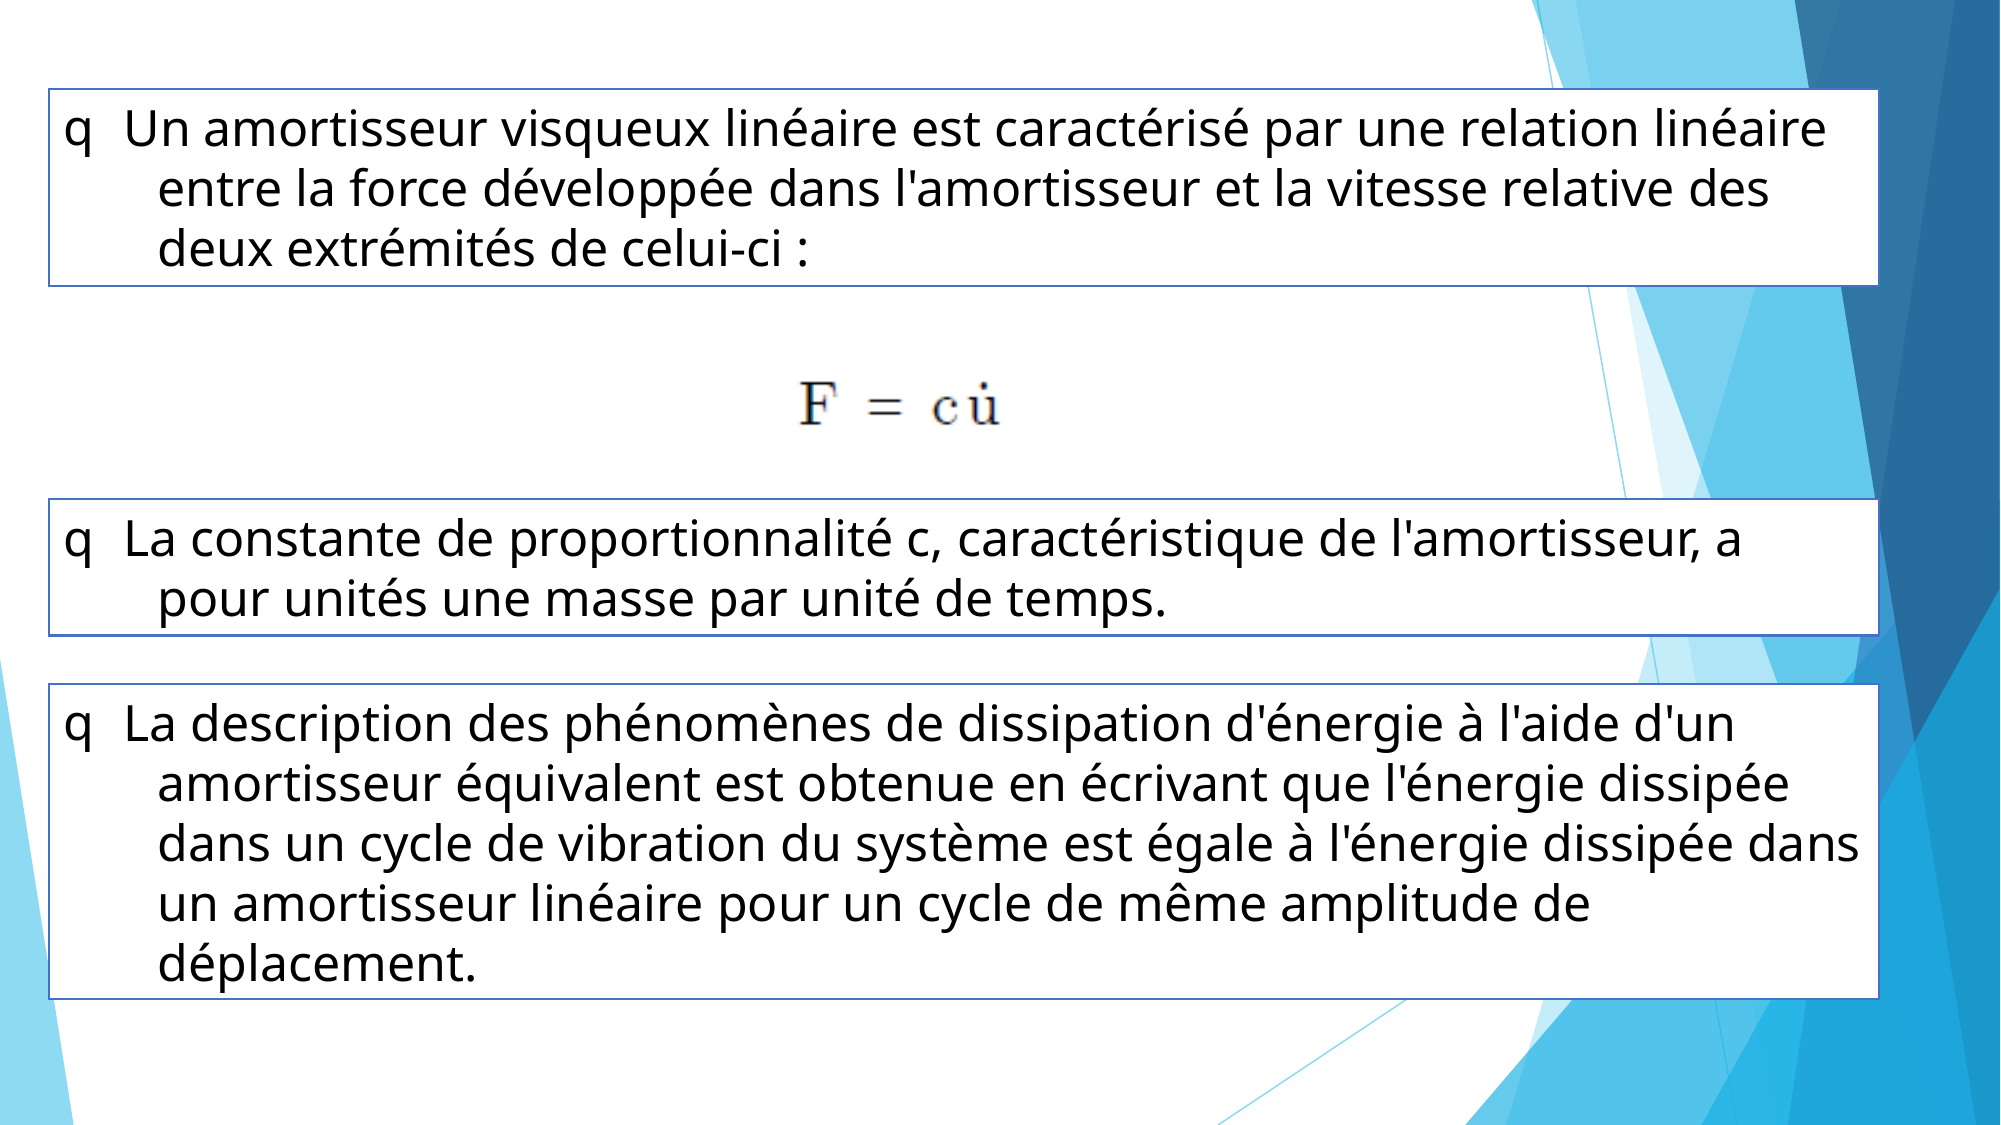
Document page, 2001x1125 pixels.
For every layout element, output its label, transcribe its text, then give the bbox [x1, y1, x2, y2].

text_box La description des phénomènes de dissipation d'énergie à l'aide d'un amortisseur équivalent est obtenue en écrivant que l'énergie dissipée dans un cycle de vibration du système est égale à l'énergie dissipée dans un amortisseur linéaire pour un cycle de même amplitude de déplacement. [48, 683, 1879, 942]
text_box Un amortisseur visqueux linéaire est caractérisé par une relation linéaire entre la force développée dans l'amortisseur et la vitesse relative des deux extrémités de celui-ci : [48, 88, 1879, 286]
picture [757, 343, 1042, 465]
text_box La constante de proportionnalité c, caractéristique de l'amortisseur, a pour unités une masse par unité de temps. [48, 499, 1879, 636]
